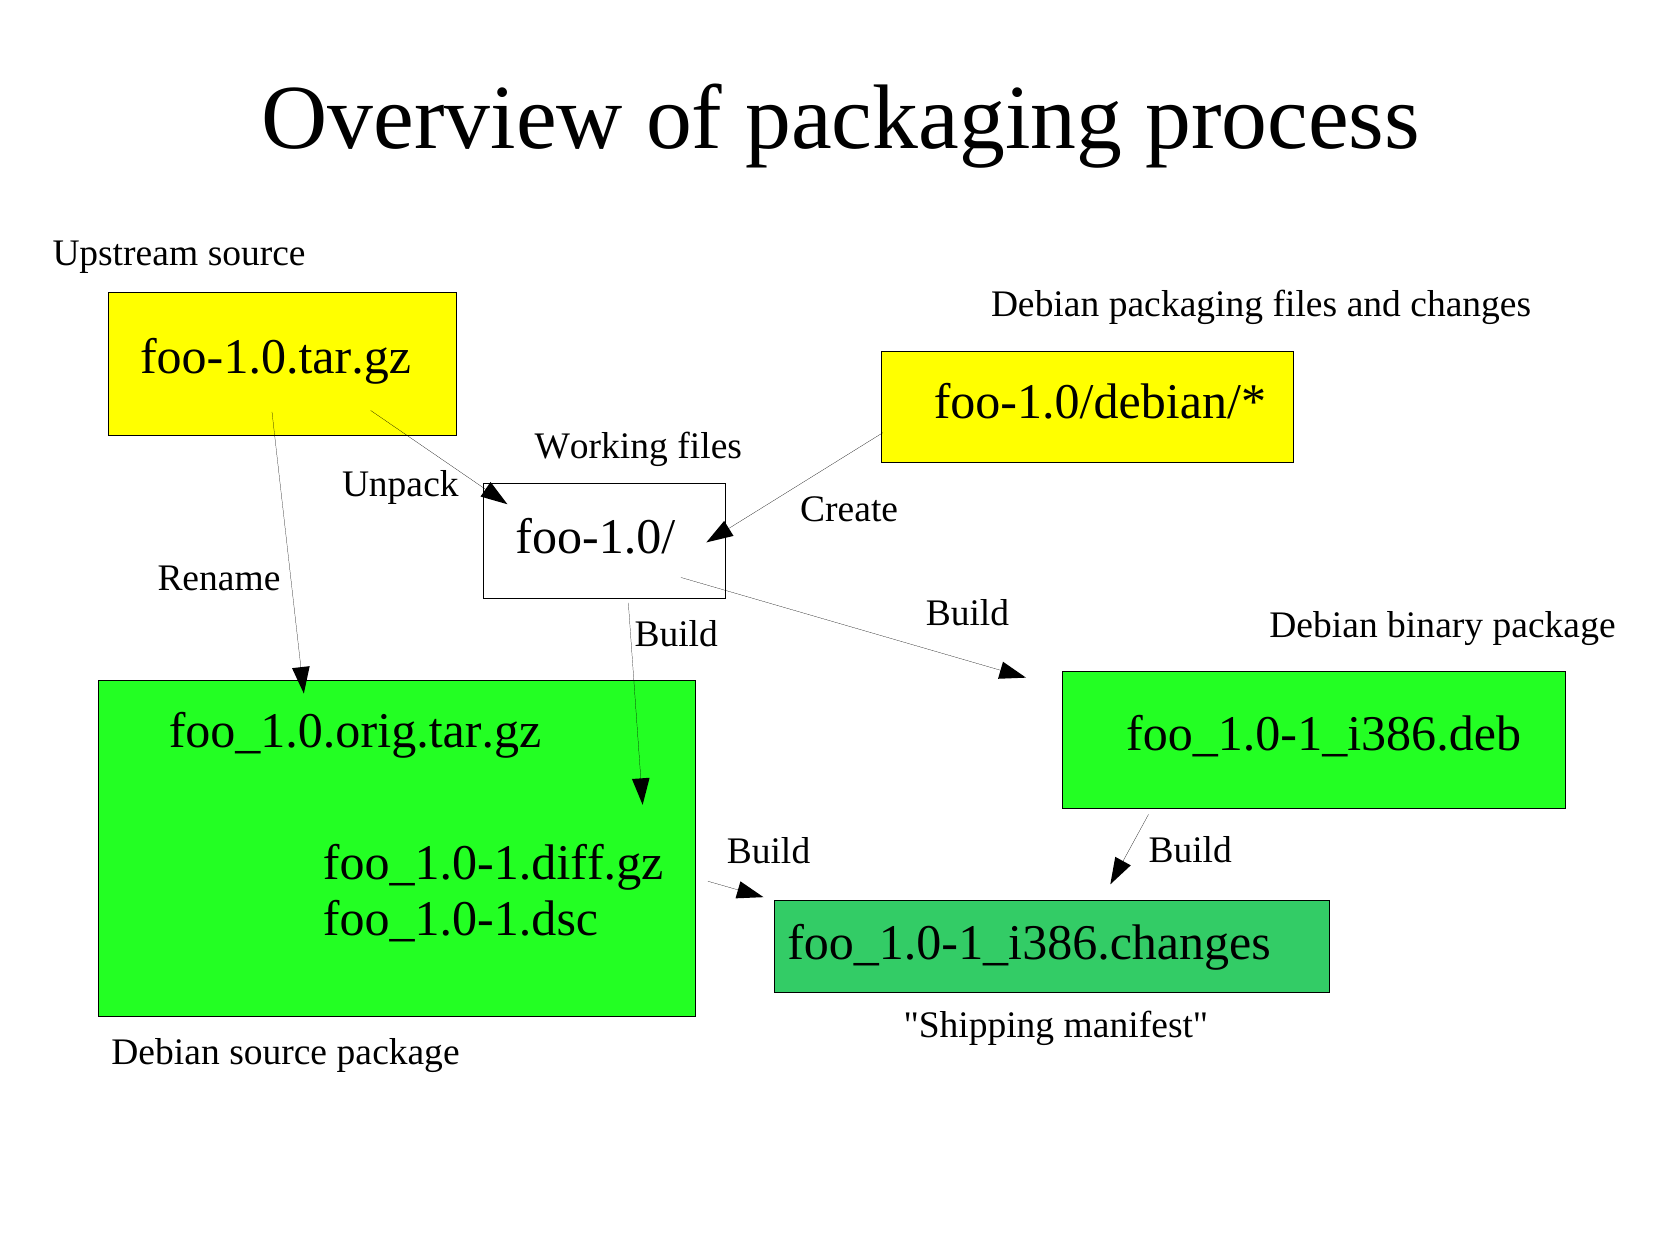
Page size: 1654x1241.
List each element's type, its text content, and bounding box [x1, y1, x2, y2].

text_box Build [1148, 828, 1233, 875]
text_box [483, 483, 726, 599]
text_box foo-1.0/ [515, 509, 676, 570]
text_box foo-1.0/debian/* [933, 373, 1267, 435]
text_box Build [634, 612, 719, 659]
text_box [774, 900, 1330, 993]
text_box Upstream source [52, 232, 307, 278]
text_box "Shipping manifest" [903, 1003, 1209, 1050]
title Overview of packaging process [118, 13, 1531, 221]
text_box foo_1.0-1_i386.deb [1126, 706, 1522, 767]
text_box Create [800, 488, 899, 534]
text_box Debian packaging files and changes [991, 283, 1533, 329]
text_box Unpack [342, 462, 459, 509]
text_box foo-1.0.tar.gz [140, 329, 412, 390]
text_box Debian binary package [1269, 604, 1617, 651]
text_box Build [726, 830, 811, 876]
text_box foo_1.0-1_i386.changes [787, 914, 1272, 976]
text_box Working files [534, 424, 743, 471]
text_box Build [925, 591, 1010, 638]
text_box [881, 351, 1294, 463]
text_box [108, 292, 457, 436]
text_box Debian source package [111, 1030, 461, 1077]
text_box foo_1.0-1.diff.gz foo_1.0-1.dsc [322, 835, 664, 957]
text_box Rename [157, 556, 281, 603]
text_box foo_1.0.orig.tar.gz [168, 703, 542, 764]
text_box [1062, 671, 1566, 809]
text_box [98, 680, 696, 1017]
